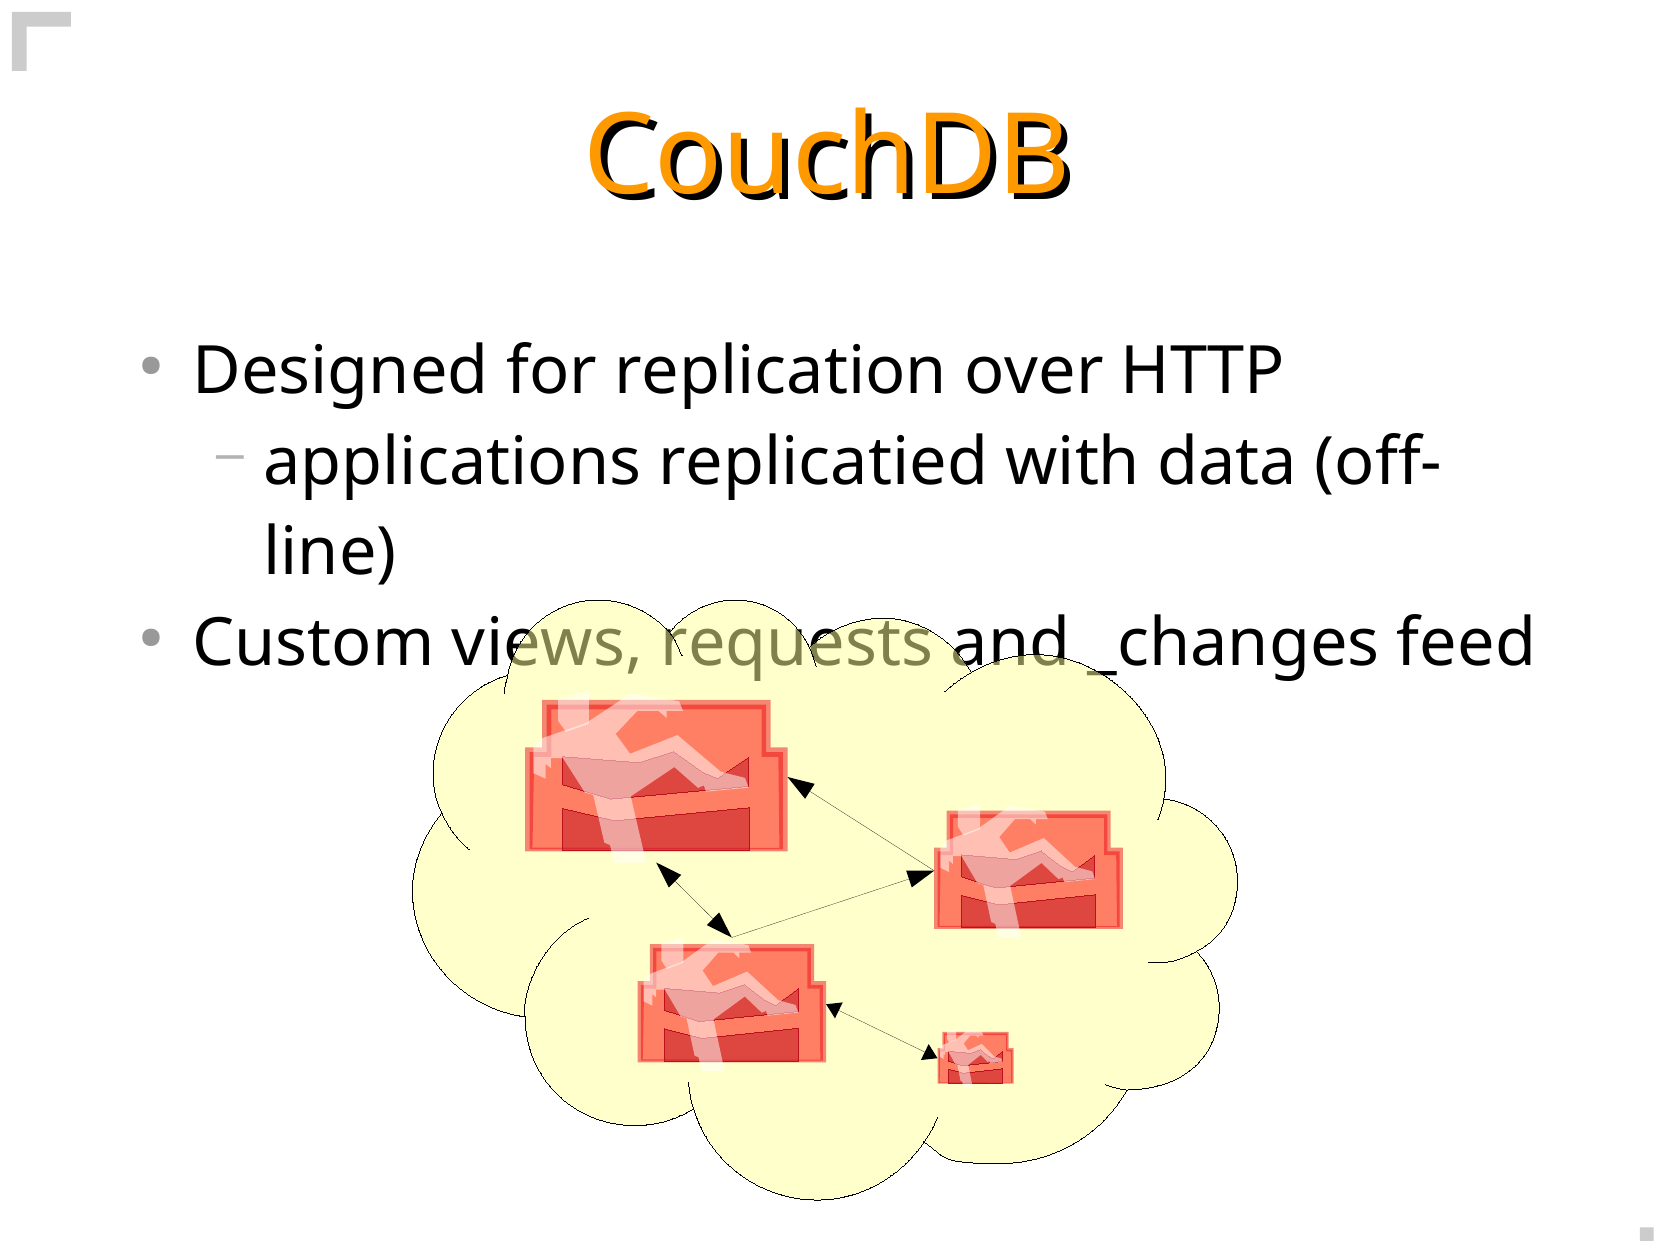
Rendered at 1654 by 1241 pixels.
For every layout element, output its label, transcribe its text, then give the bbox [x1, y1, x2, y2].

title CouchDB [121, 46, 1534, 254]
list Designed for replication over HTTP applications replicatied with data (off-line) Custom views, requests and _changes feed [121, 322, 1561, 1132]
text_box [412, 600, 1238, 1201]
